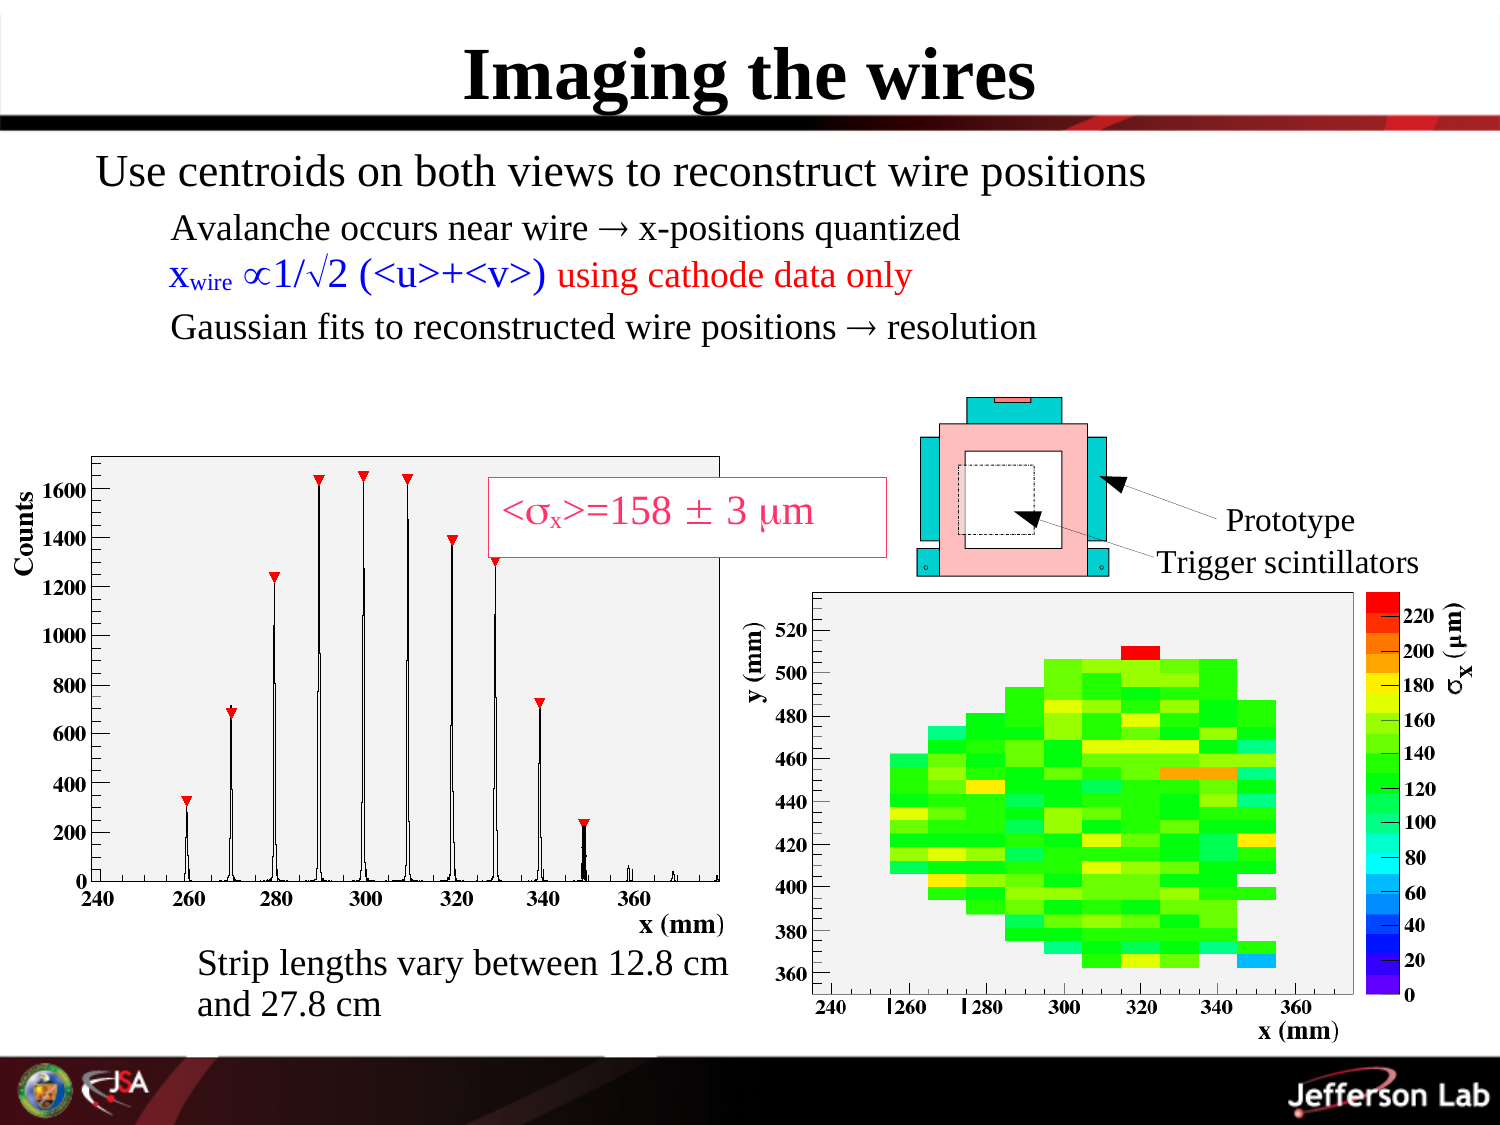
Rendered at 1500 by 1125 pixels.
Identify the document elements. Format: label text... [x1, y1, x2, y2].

title Imaging the wires [112, 0, 1388, 143]
picture [0, 0, 1500, 1125]
text_box Use centroids on both views to reconstruct wire positions Avalanche occurs near wire  x-positions quantized xwire 1/2 (<u>+<v>) using cathode data only Gaussian fits to reconstructed wire positions  resolution [82, 143, 1403, 401]
text_box <x>=158  3 m [501, 488, 900, 573]
text_box Strip lengths vary between 12.8 cm and 27.8 cm [197, 943, 735, 1051]
text_box Prototype [1225, 502, 1380, 543]
text_box [488, 477, 887, 558]
text_box Trigger scintillators [1156, 544, 1469, 586]
